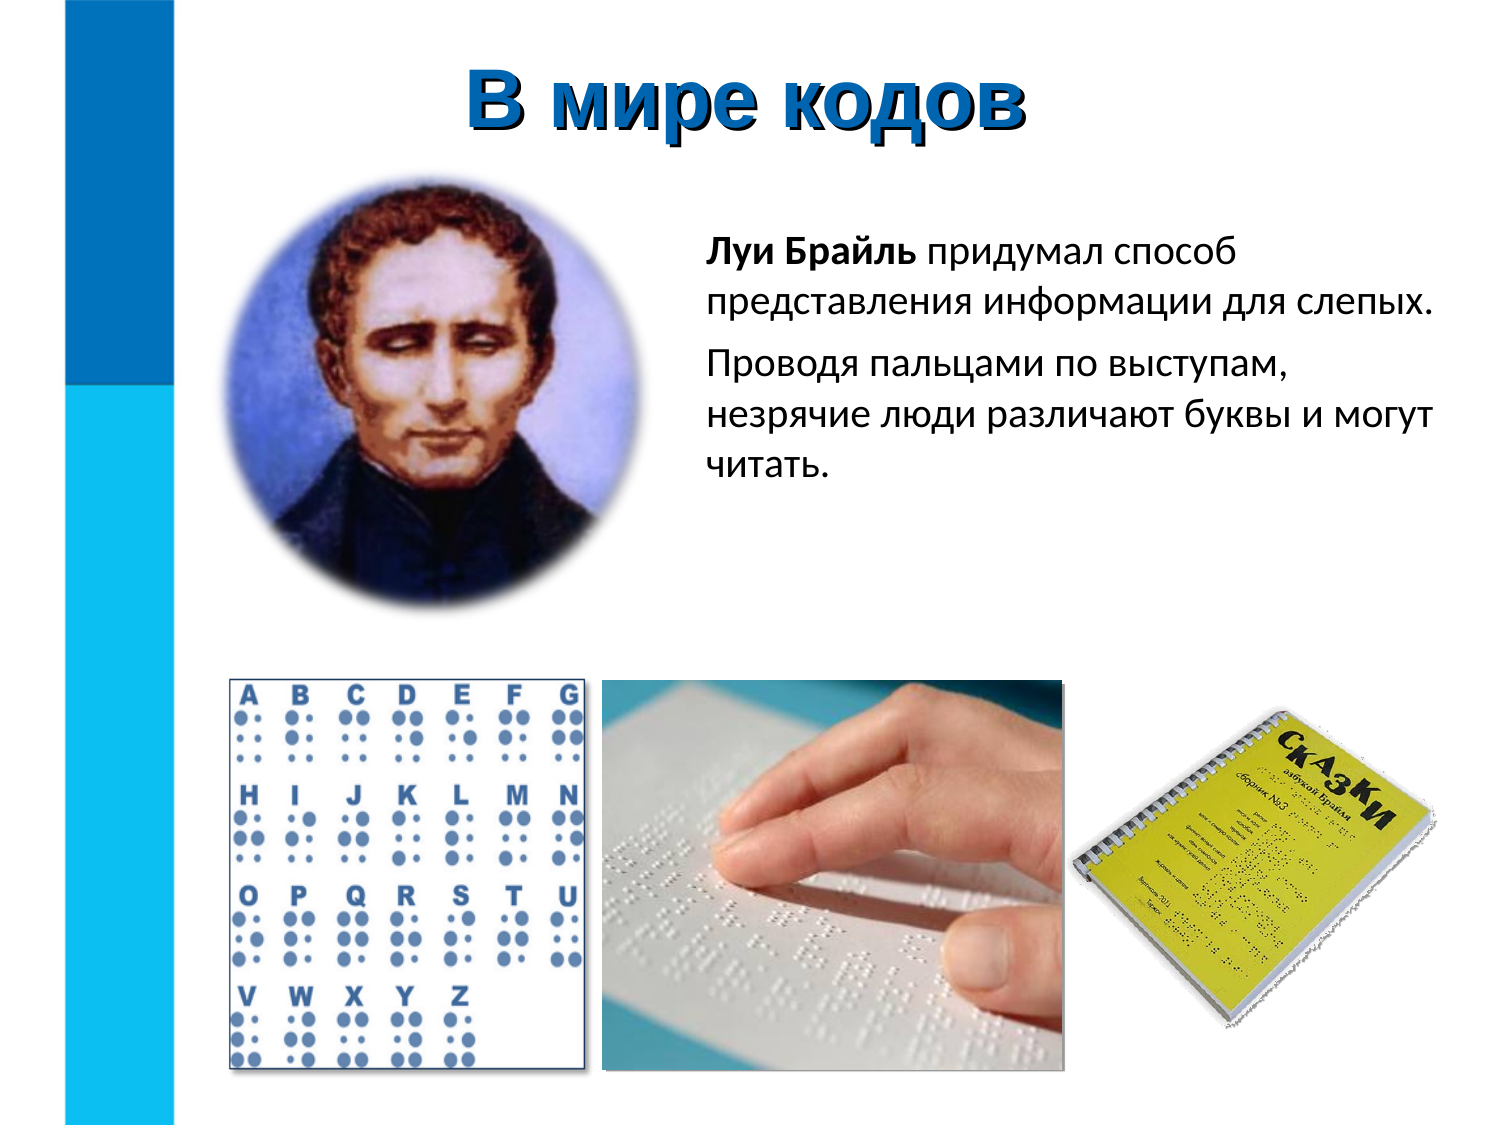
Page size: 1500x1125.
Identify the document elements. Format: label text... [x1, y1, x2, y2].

picture [0, 0, 1500, 1125]
title В мире кодов [70, 0, 1421, 188]
list Луи Брайль придумал способ представления информации для слепых. Проводя пальцами по выступам, незрячие люди различают буквы и могут читать. [691, 215, 1453, 603]
